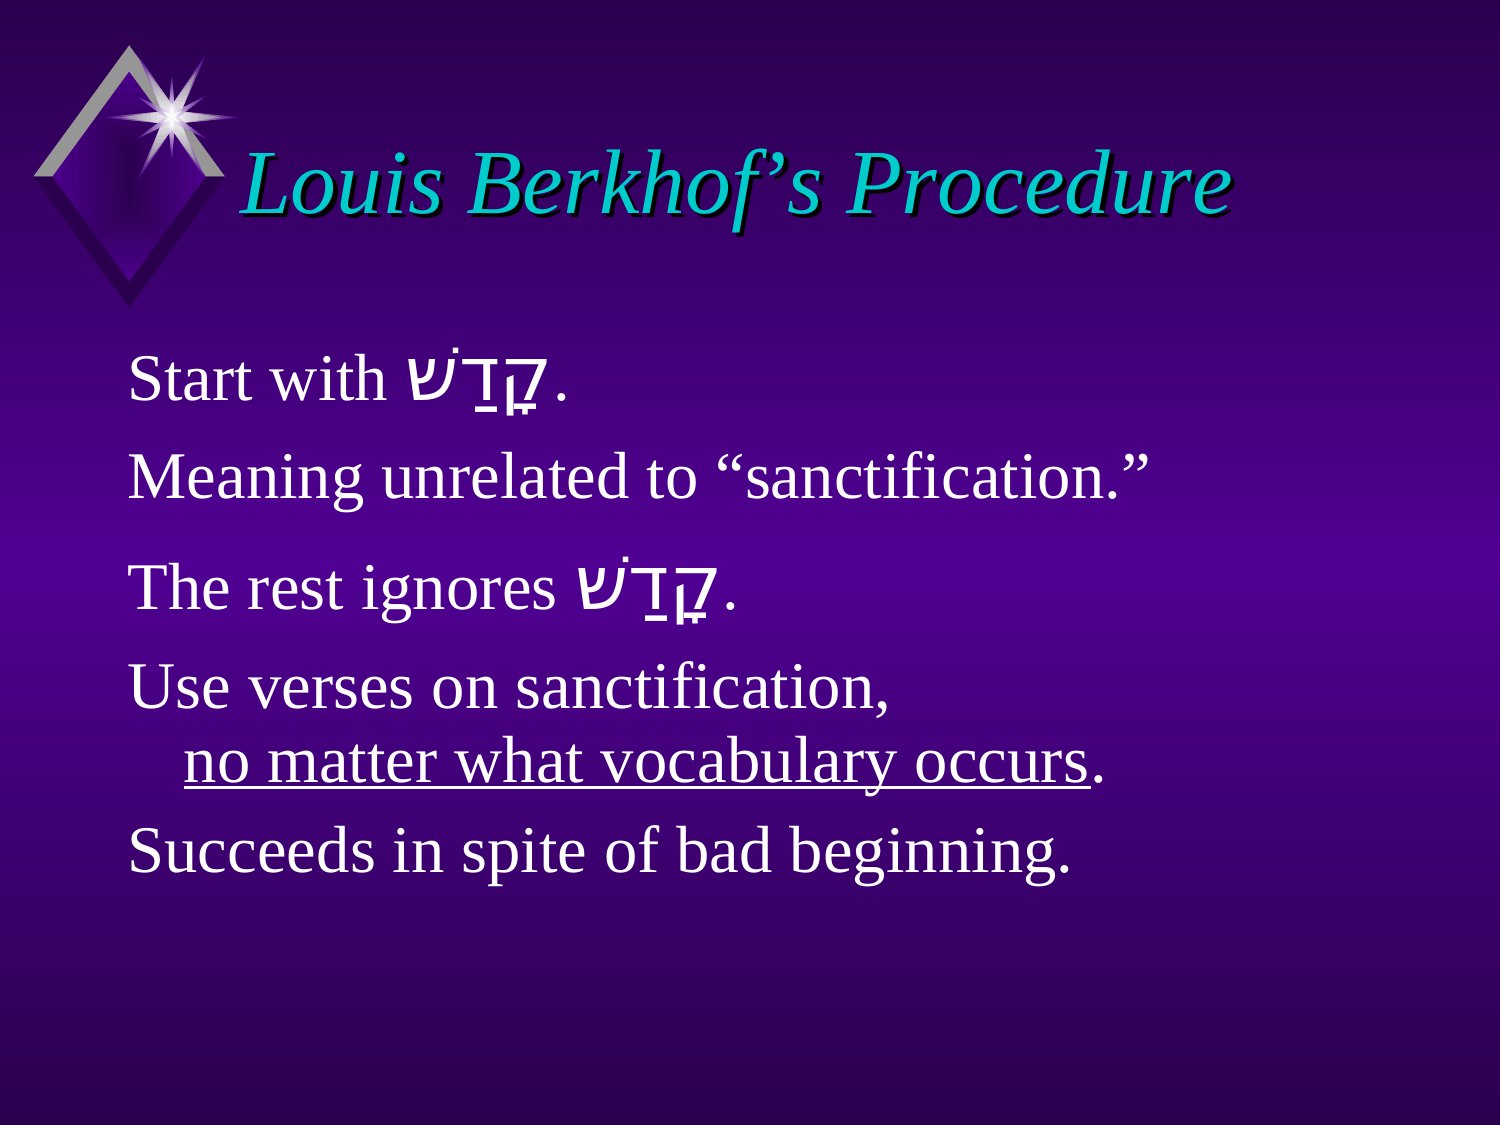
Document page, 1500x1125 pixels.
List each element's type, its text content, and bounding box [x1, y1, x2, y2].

list Start with קָדַשׁ. Meaning unrelated to “sanctification.” The rest ignores קָדַשׁ. Use verses on sanctification, no matter what vocabulary occurs. Succeeds in spite of bad beginning. [112, 312, 1438, 1088]
title Louis Berkhof’s Procedure [224, 78, 1388, 288]
